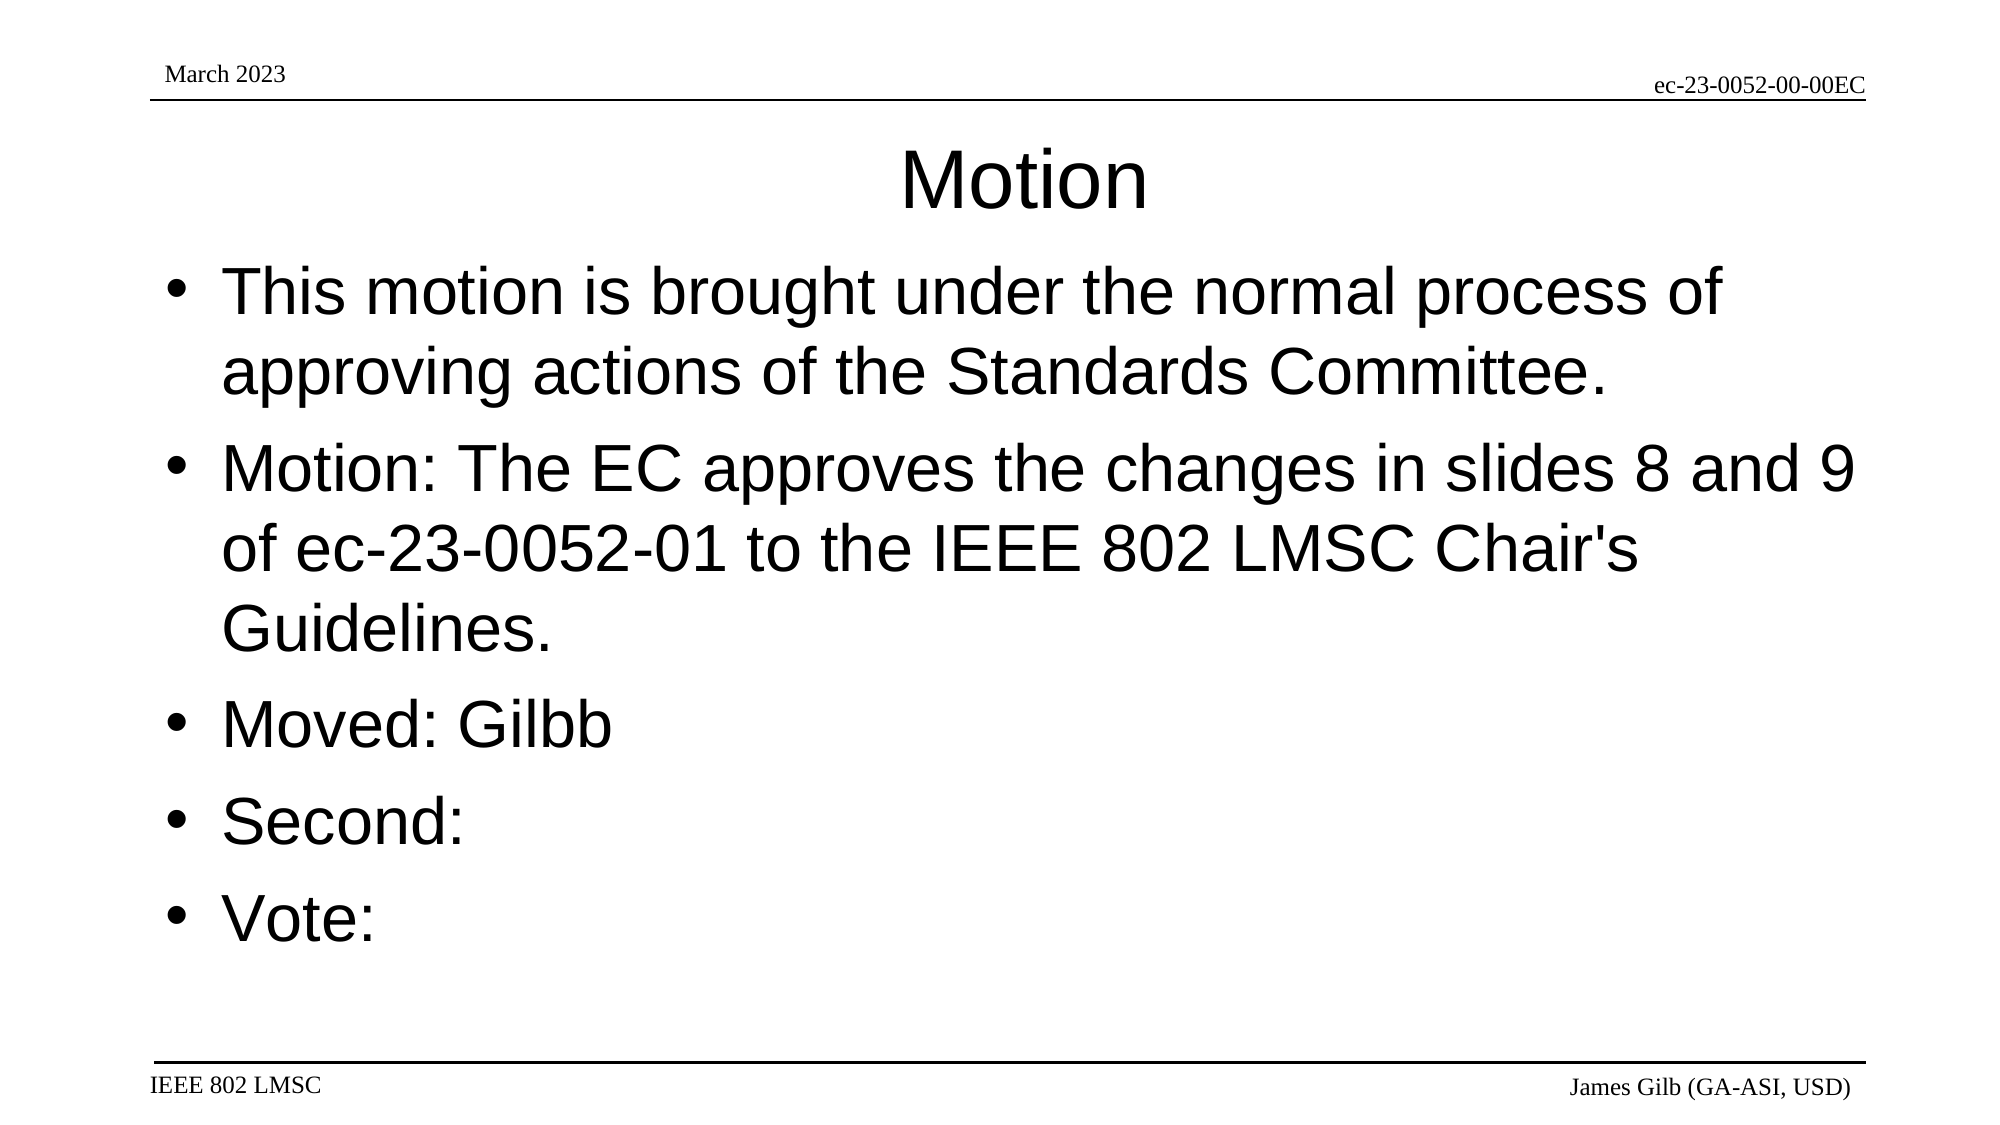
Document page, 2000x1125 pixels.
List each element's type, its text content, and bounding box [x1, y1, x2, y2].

title Motion [149, 112, 1900, 238]
list This motion is brought under the normal process of approving actions of the Standards Committee. Motion: The EC approves the changes in slides 8 and 9 of ec-23-0052-01 to the IEEE 802 LMSC Chair's Guidelines. Moved: Gilbb Second: Vote: [149, 239, 1900, 1051]
